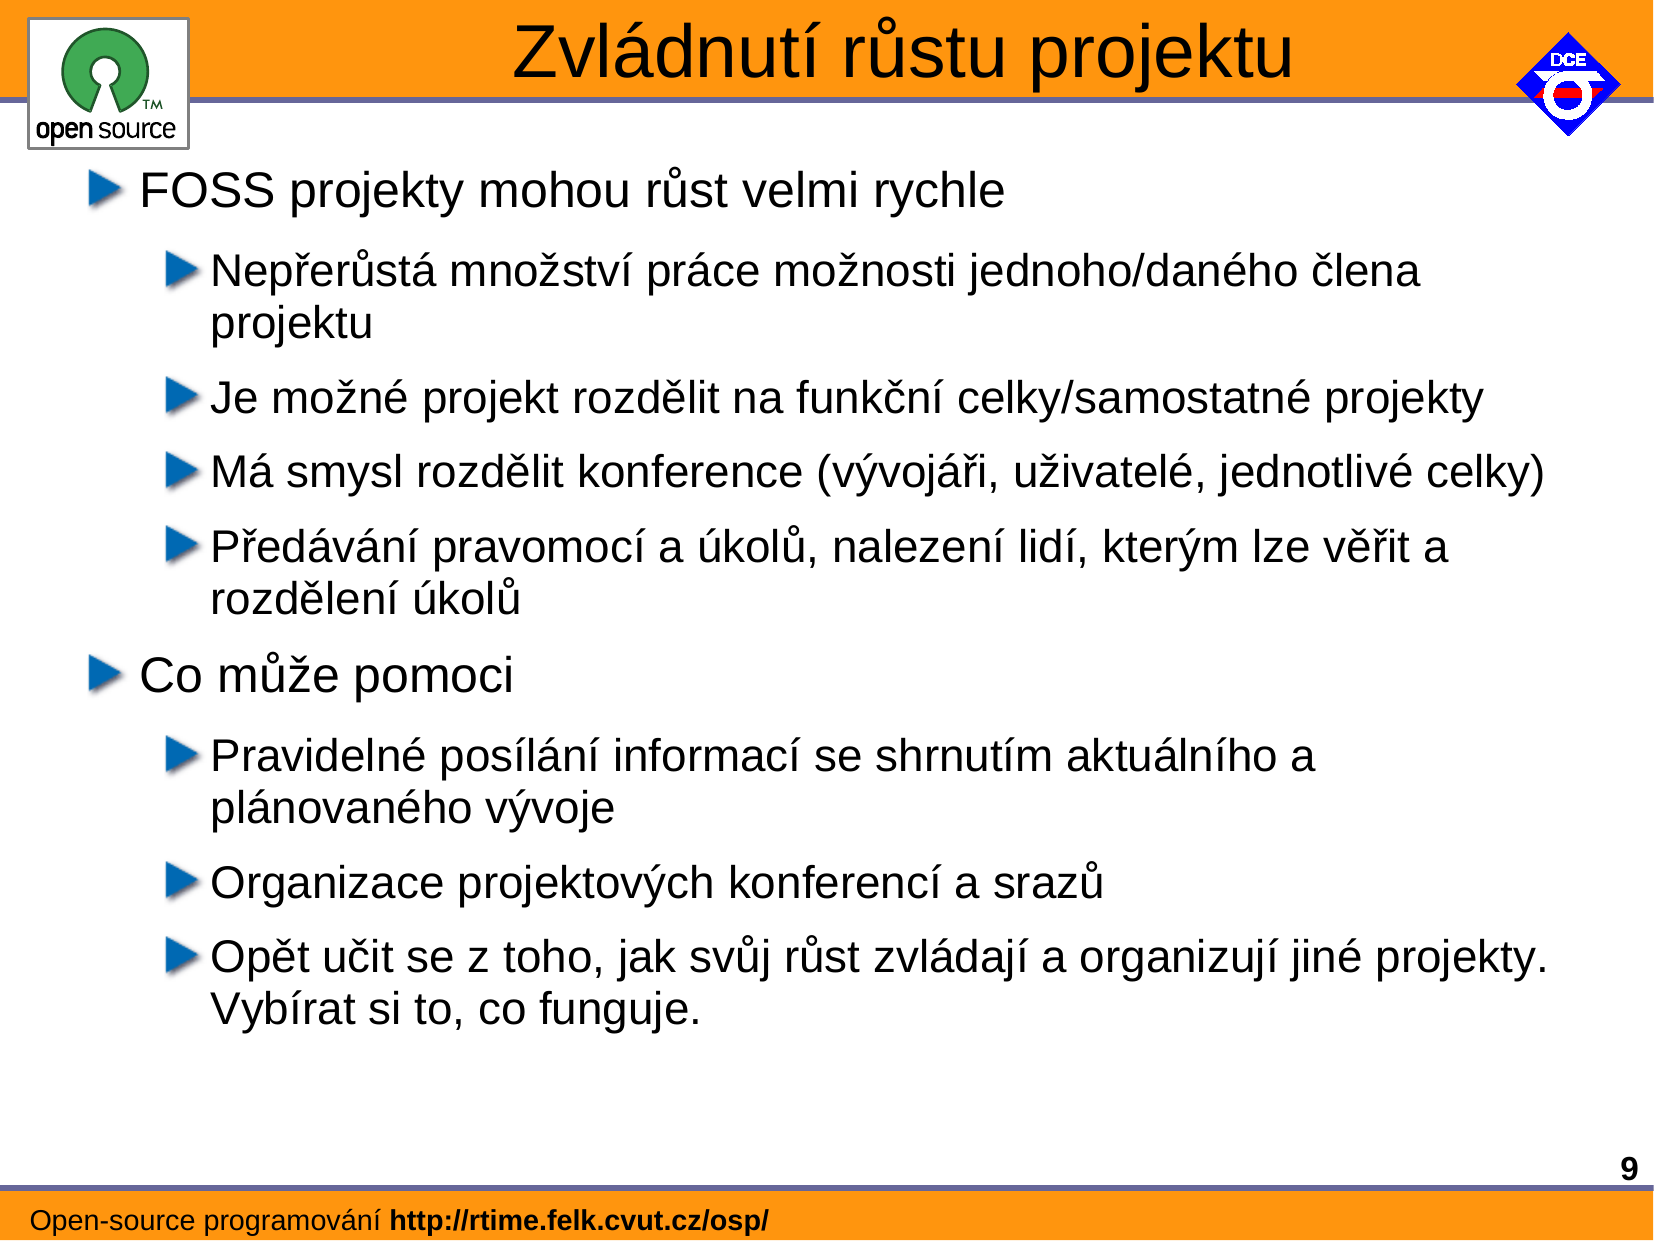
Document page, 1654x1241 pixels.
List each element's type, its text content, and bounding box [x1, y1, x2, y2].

list FOSS projekty mohou růst velmi rychle Nepřerůstá množství práce možnosti jednoho/daného člena projektu Je možné projekt rozdělit na funkční celky/samostatné projekty Má smysl rozdělit konference (vývojáři, uživatelé, jednotlivé celky) Předávání pravomocí a úkolů, nalezení lidí, kterým lze věřit a rozdělení úkolů Co může pomoci Pravidelné posílání informací se shrnutím aktuálního a plánovaného vývoje Organizace projektových konferencí a srazů Opět učit se z toho, jak svůj růst zvládají a organizují jiné projekty. Vybírat si to, co funguje. [68, 162, 1592, 1149]
title Zvládnutí růstu projektu [178, 4, 1631, 98]
